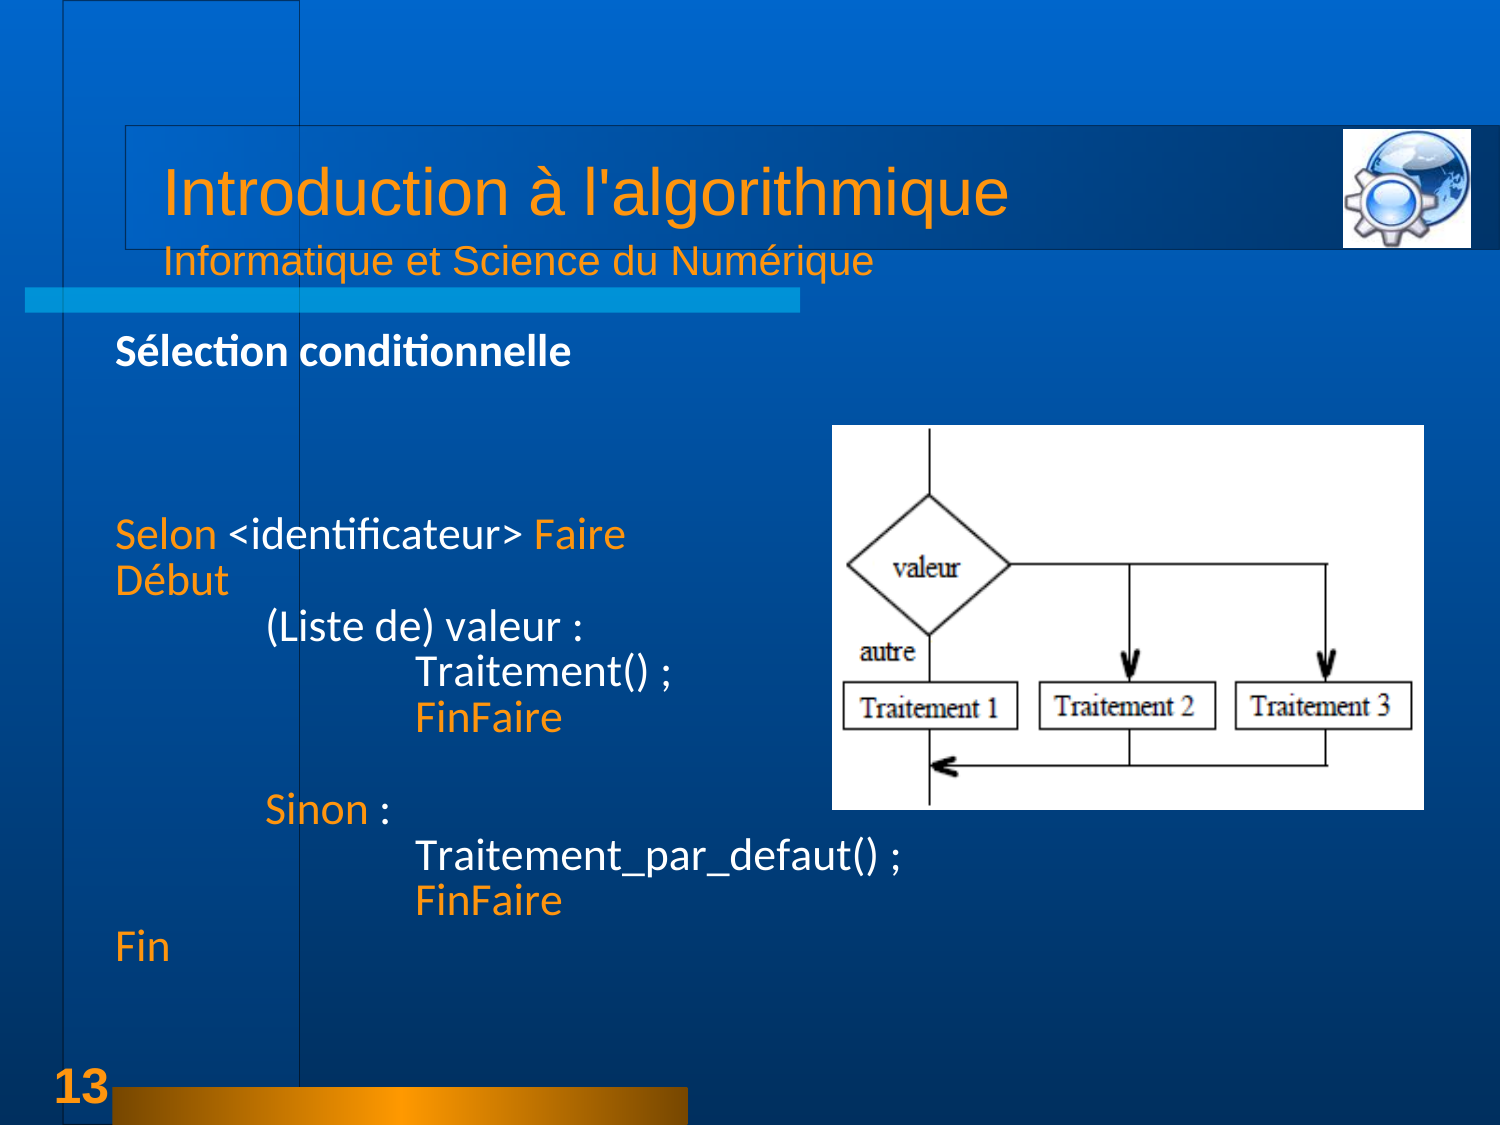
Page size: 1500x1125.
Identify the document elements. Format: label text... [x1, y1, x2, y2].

picture [1343, 129, 1471, 248]
picture [832, 425, 1424, 810]
text_box Sélection conditionnelle Selon <identificateur> Faire Début (Liste de) valeur : Traitement() ; FinFaire Sinon : Traitement_par_defaut() ; FinFaire Fin [100, 324, 1371, 1009]
